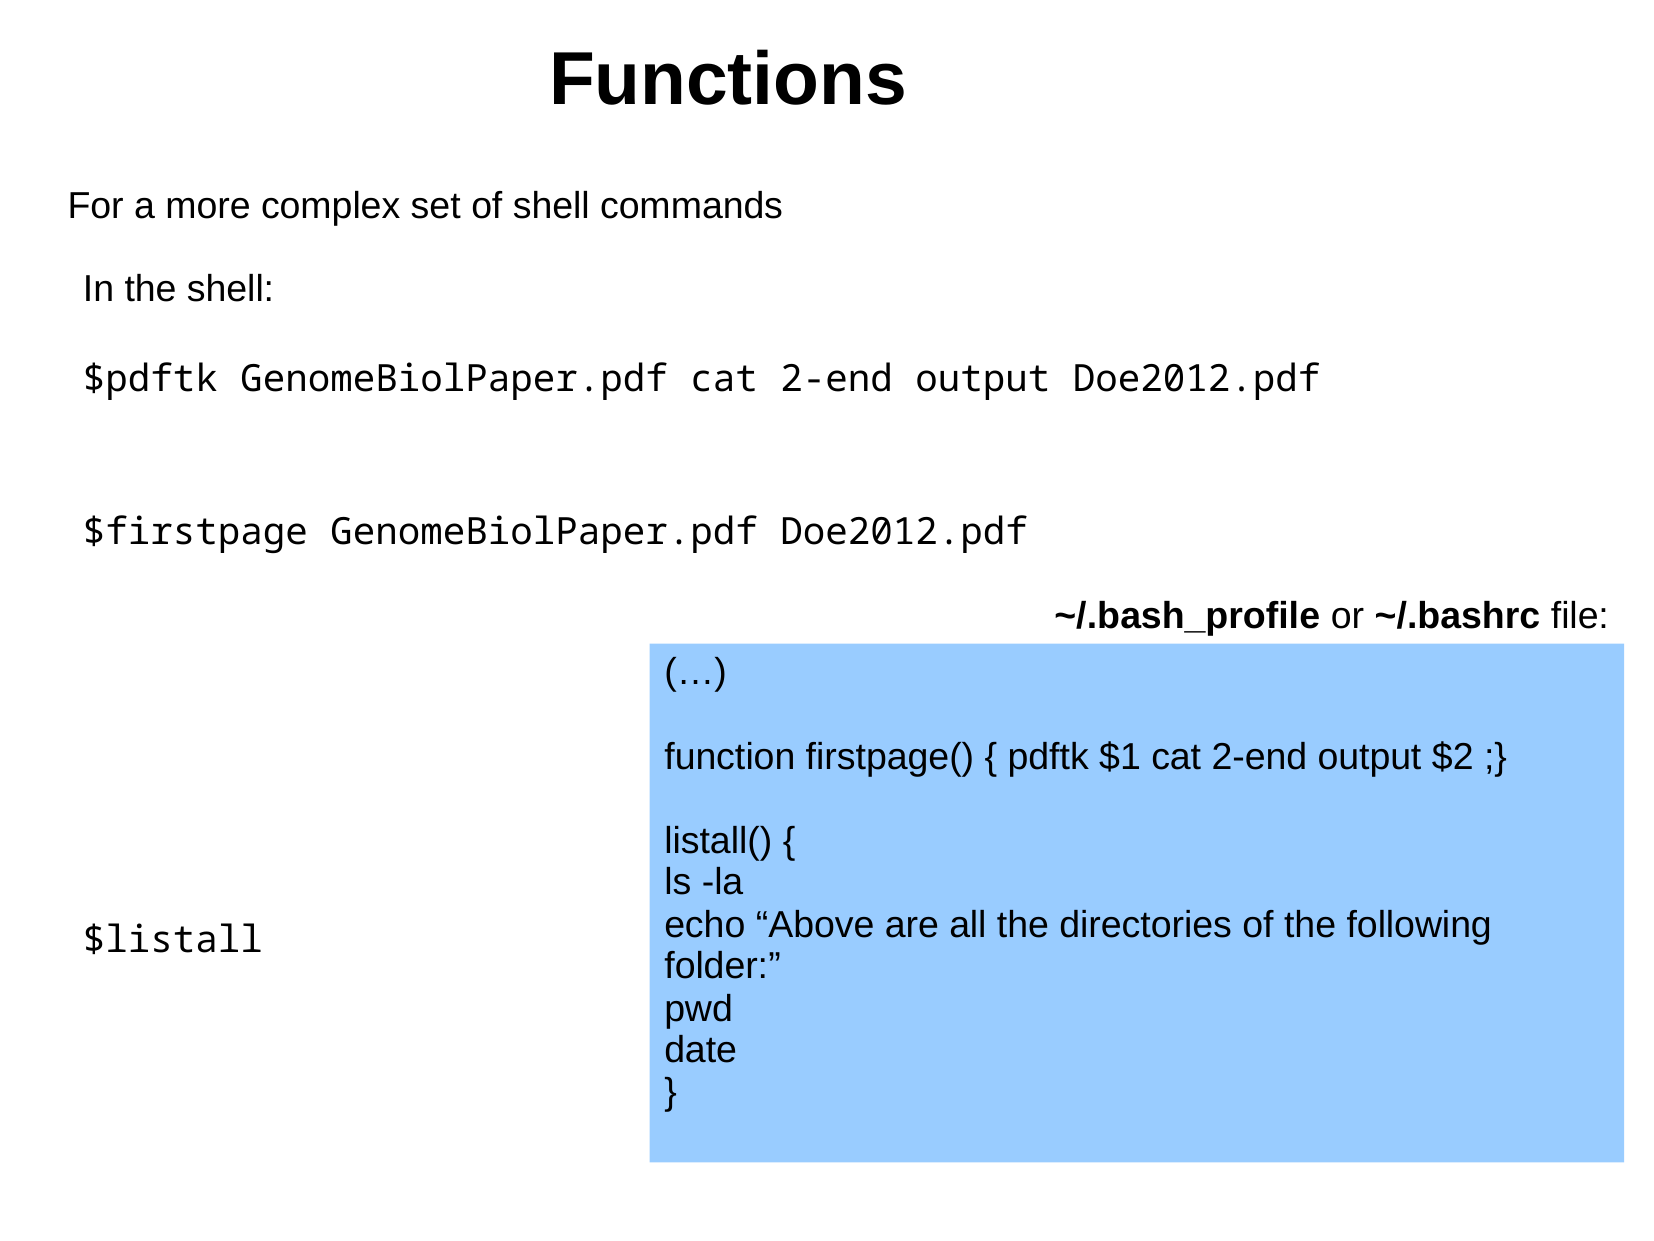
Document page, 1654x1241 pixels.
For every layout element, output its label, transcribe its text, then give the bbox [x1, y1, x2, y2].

text_box ~/.bash_profile or ~/.bashrc file: [1029, 586, 1625, 644]
text_box Functions [534, 29, 945, 148]
text_box For a more complex set of shell commands [52, 177, 799, 235]
text_box In the shell: $pdftk GenomeBiolPaper.pdf cat 2-end output Doe2012.pdf $firstpage GenomeBiolPaper.pdf Doe2012.pdf $listall [68, 260, 1400, 1009]
text_box (…) function firstpage() { pdftk $1 cat 2-end output $2 ;} listall() { ls -la echo “Above are all the directories of the following folder:” pwd date } [649, 644, 1625, 1163]
